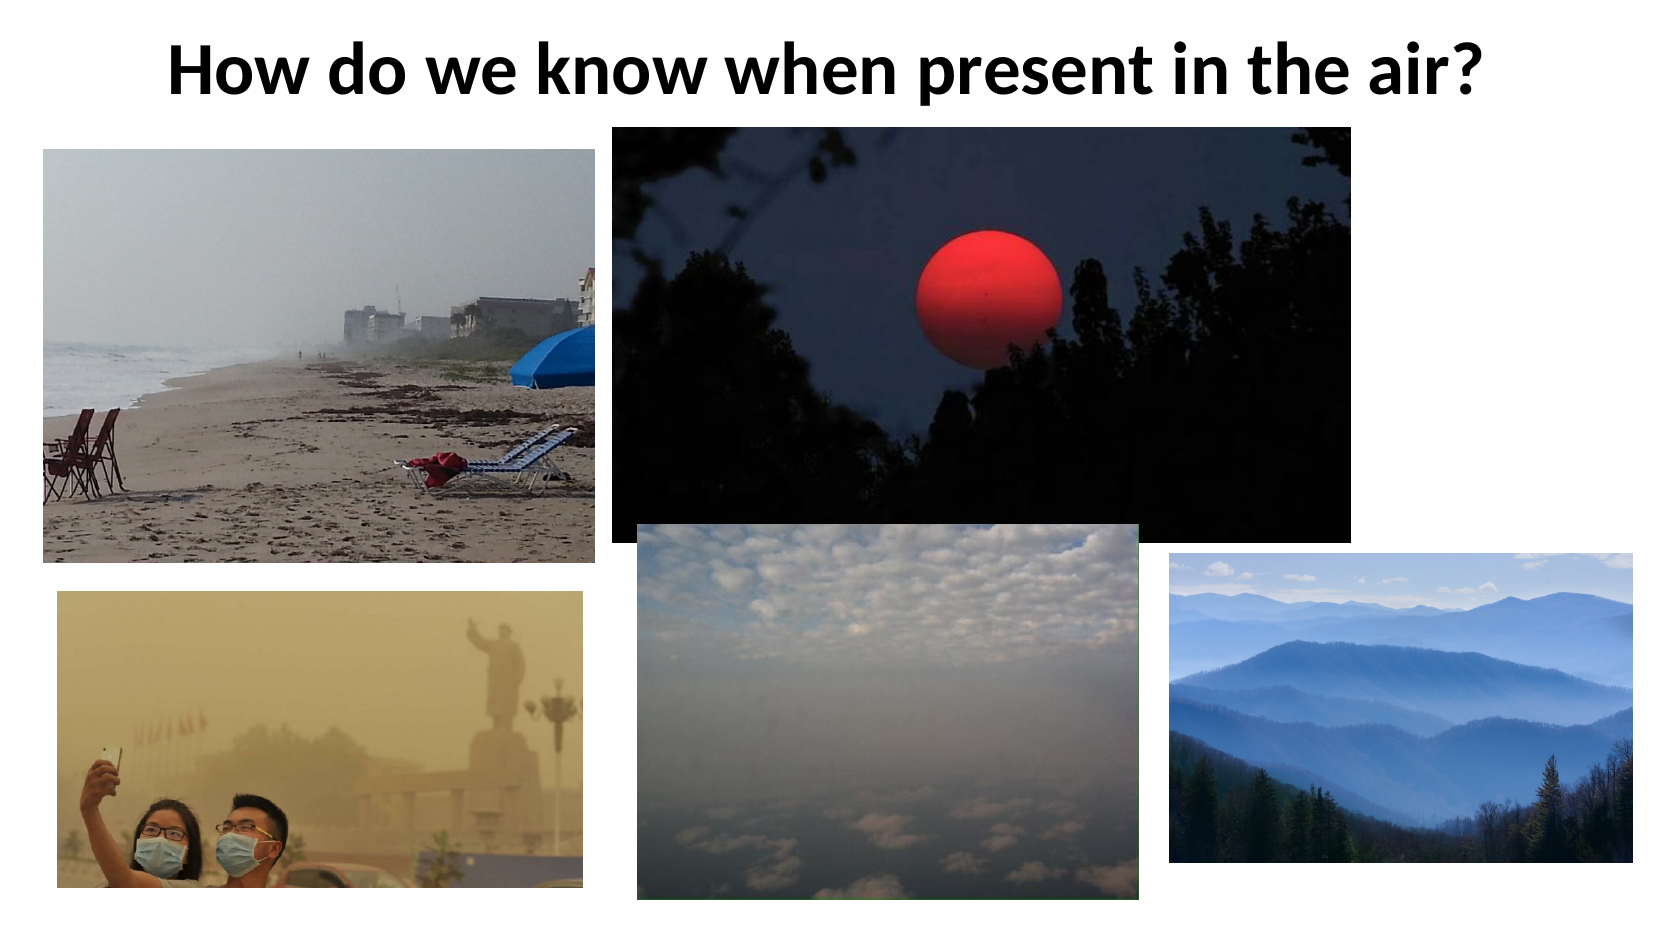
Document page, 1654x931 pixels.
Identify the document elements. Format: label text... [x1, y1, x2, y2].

picture [43, 149, 595, 563]
picture [612, 127, 1351, 901]
picture [1169, 553, 1633, 863]
title How do we know when present in the air? [0, 11, 1654, 118]
picture [57, 591, 583, 888]
